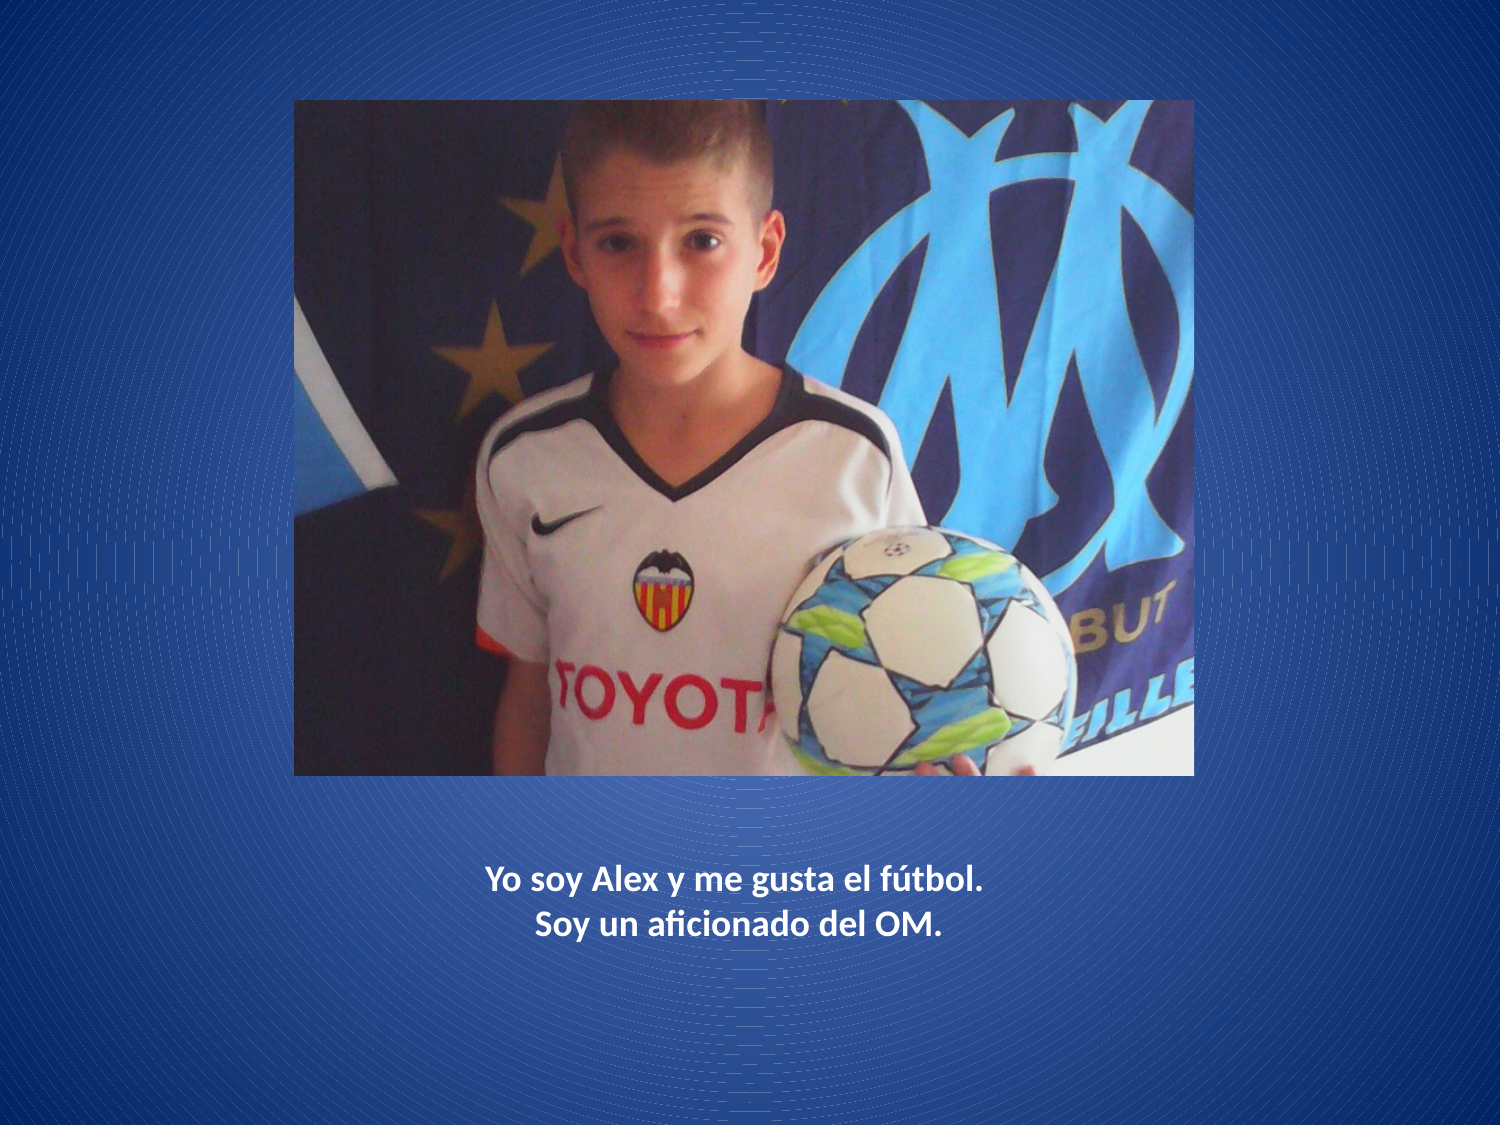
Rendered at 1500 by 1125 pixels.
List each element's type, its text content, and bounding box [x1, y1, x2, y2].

picture [294, 100, 1195, 776]
title Yo soy Alex y me gusta el fútbol. Soy un aficionado del OM. [289, 846, 1190, 939]
